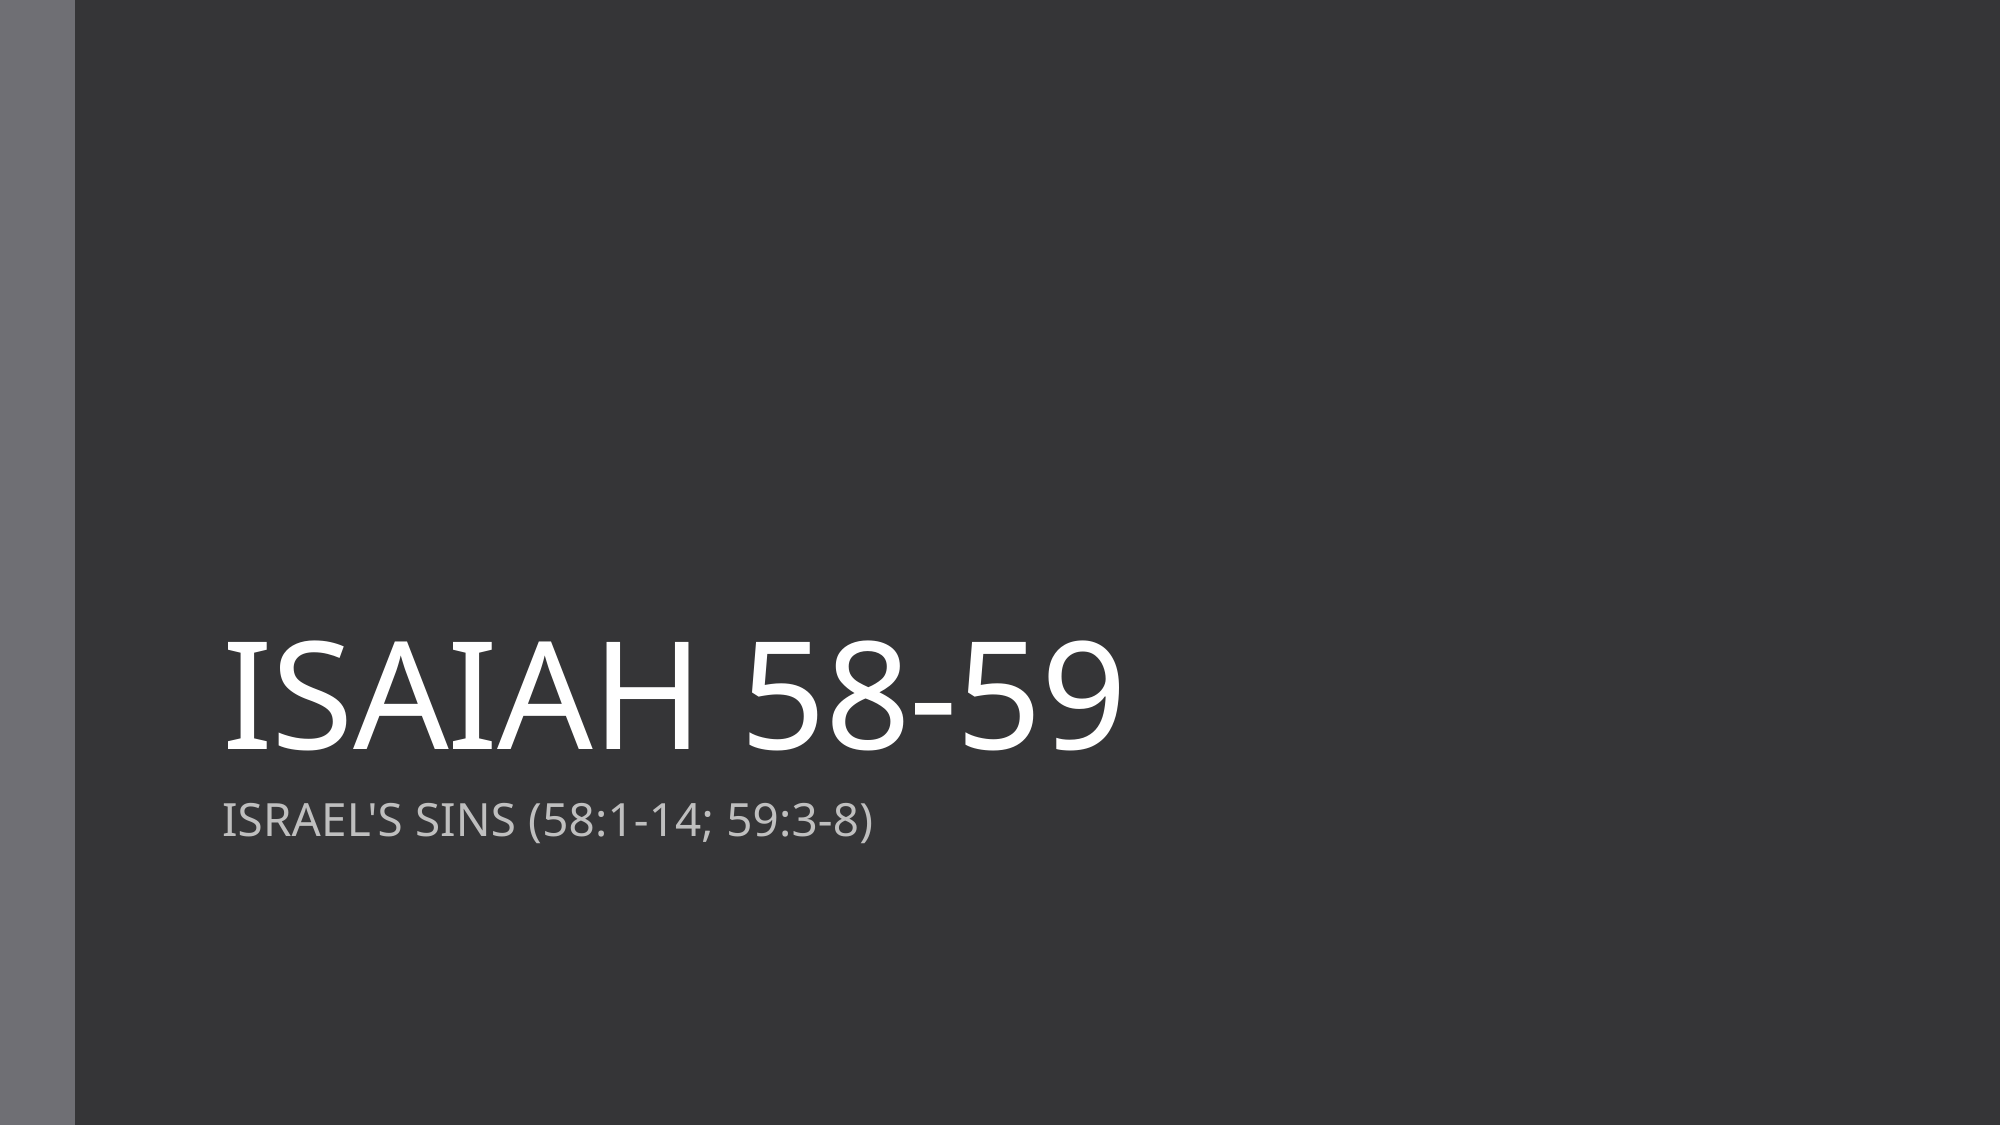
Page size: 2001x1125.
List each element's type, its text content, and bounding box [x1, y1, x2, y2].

title ISAIAH 58-59 [206, 124, 1752, 787]
subtitle ISRAEL'S SINS (58:1-14; 59:3-8) [206, 787, 1752, 1066]
